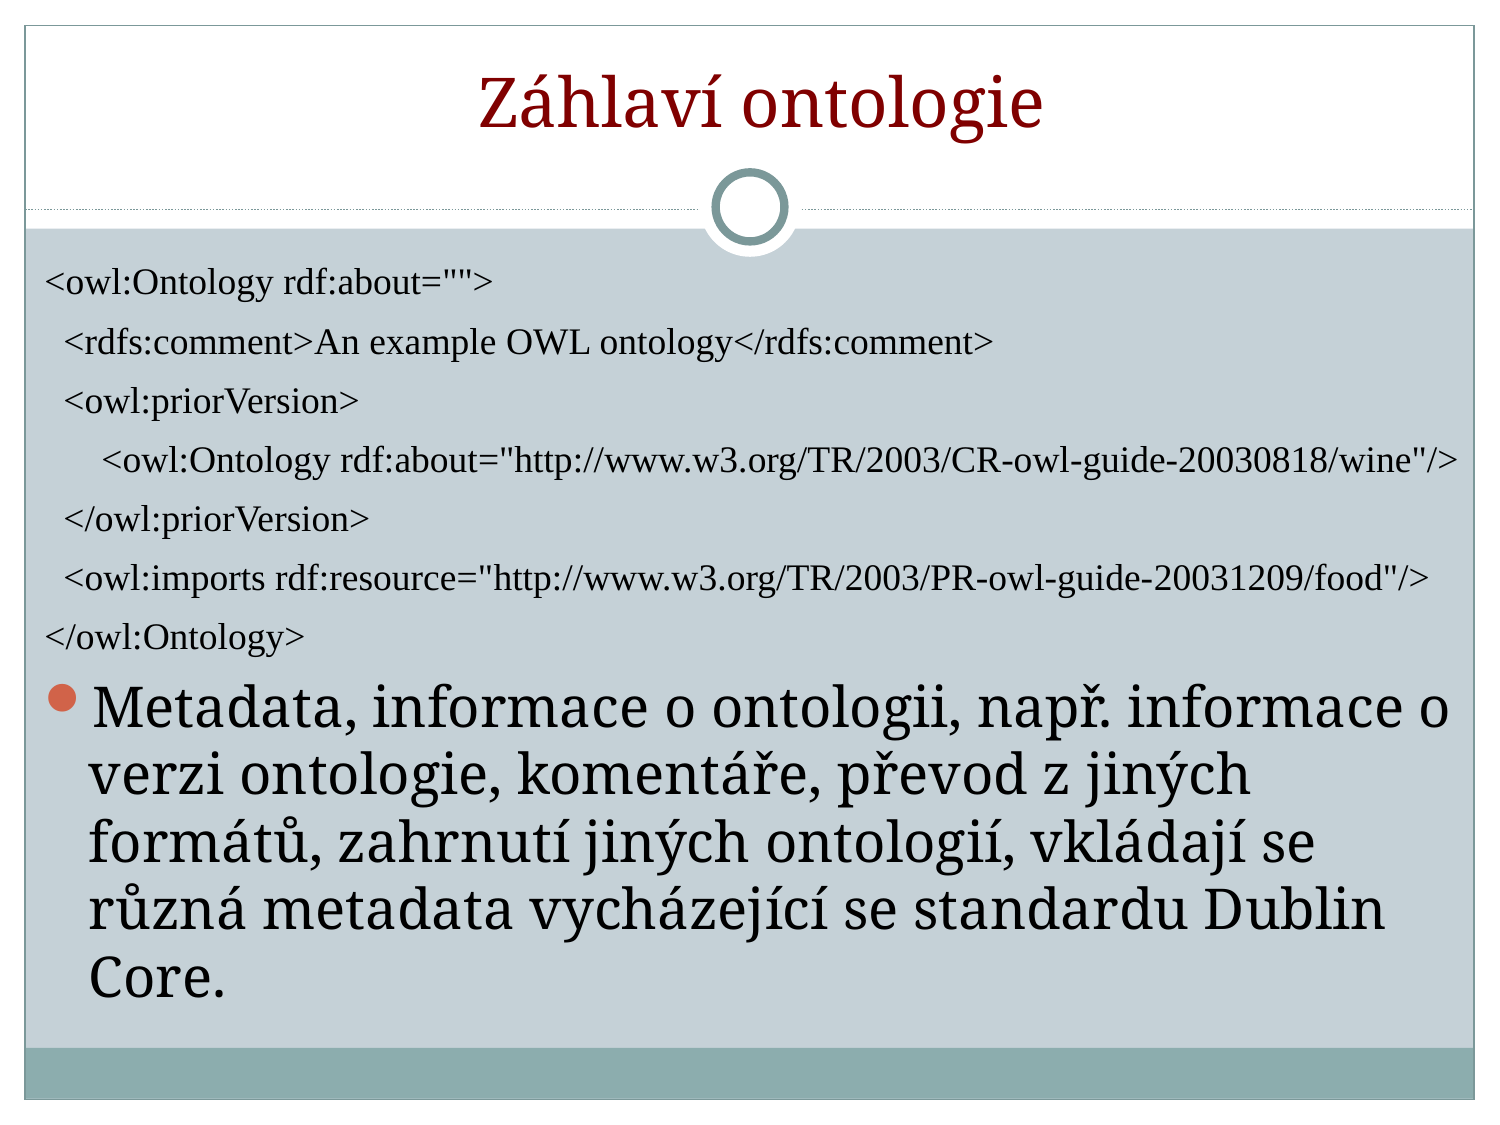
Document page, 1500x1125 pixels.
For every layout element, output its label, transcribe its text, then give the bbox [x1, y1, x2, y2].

title Záhlaví ontologie [49, 37, 1450, 163]
list <owl:Ontology rdf:about=""> <rdfs:comment>An example OWL ontology</rdfs:comment> <owl:priorVersion> <owl:Ontology rdf:about="http://www.w3.org/TR/2003/CR-owl-guide-20030818/wine"/> </owl:priorVersion> <owl:imports rdf:resource="http://www.w3.org/TR/2003/PR-owl-guide-20031209/food"/> </owl:Ontology> Metadata, informace o ontologii, např. informace o verzi ontologie, komentáře, převod z jiných formátů, zahrnutí jiných ontologií, vkládají se různá metadata vycházející se standardu Dublin Core. [29, 249, 1477, 1006]
